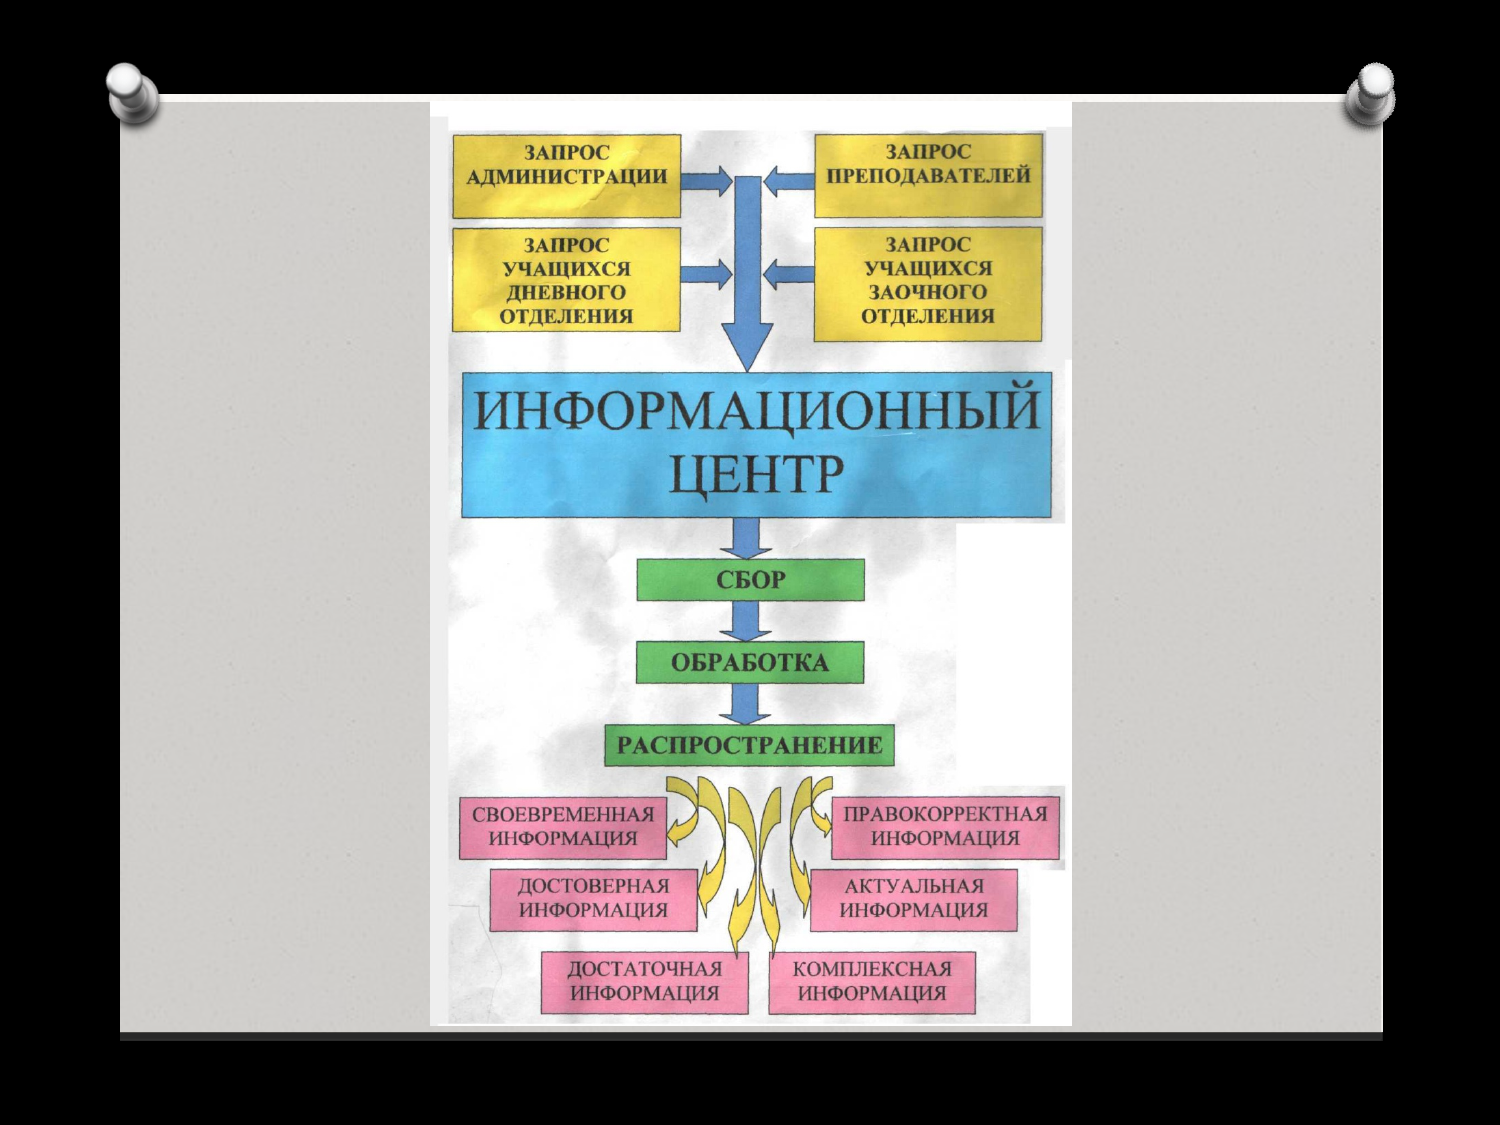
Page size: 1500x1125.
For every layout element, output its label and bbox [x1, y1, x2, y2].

picture [430, 101, 1072, 1026]
